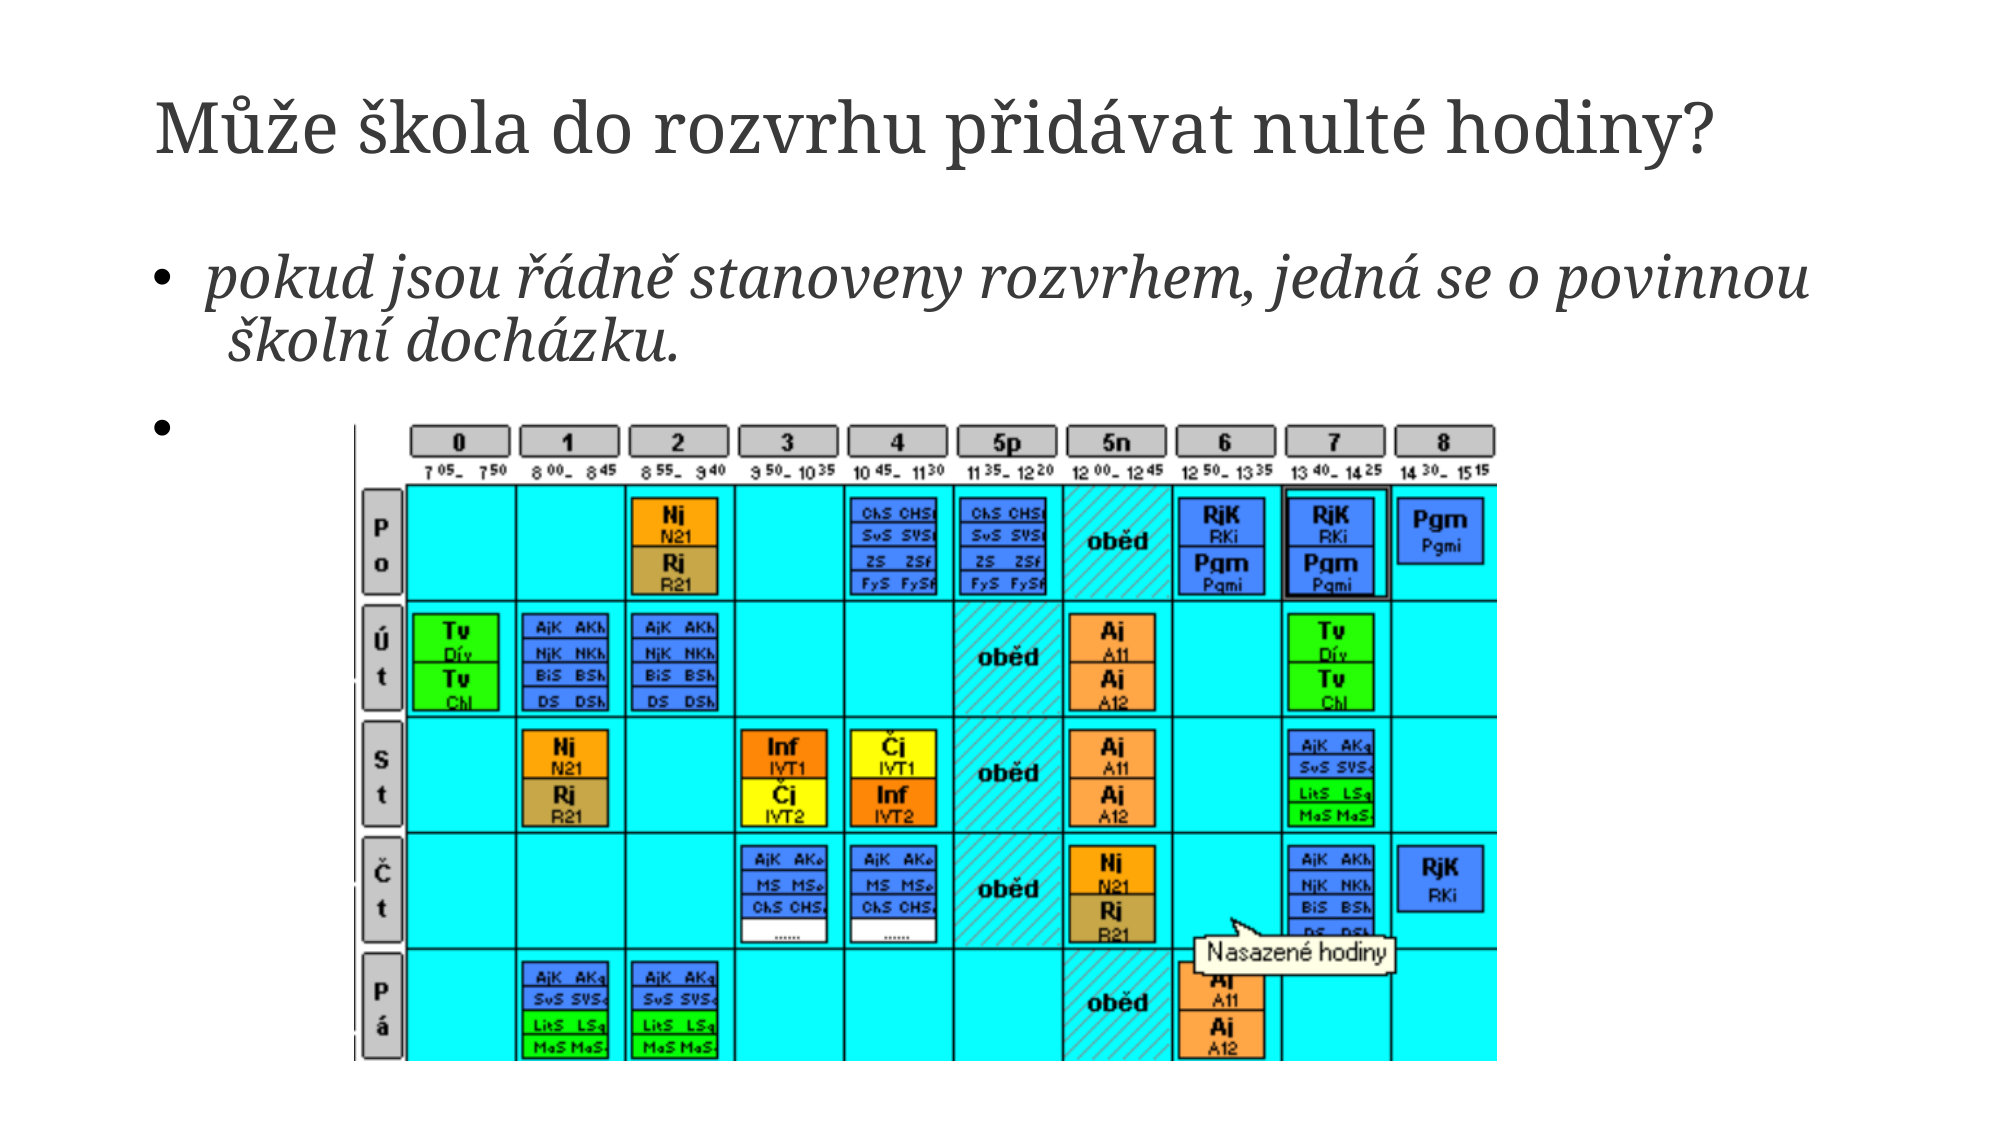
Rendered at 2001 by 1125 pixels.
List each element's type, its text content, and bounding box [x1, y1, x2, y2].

list pokud jsou řádně stanoveny rozvrhem, jedná se o povinnou školní docházku. [137, 240, 1863, 1014]
title Může škola do rozvrhu přidávat nulté hodiny? [139, 64, 1865, 283]
picture [354, 409, 1497, 1061]
